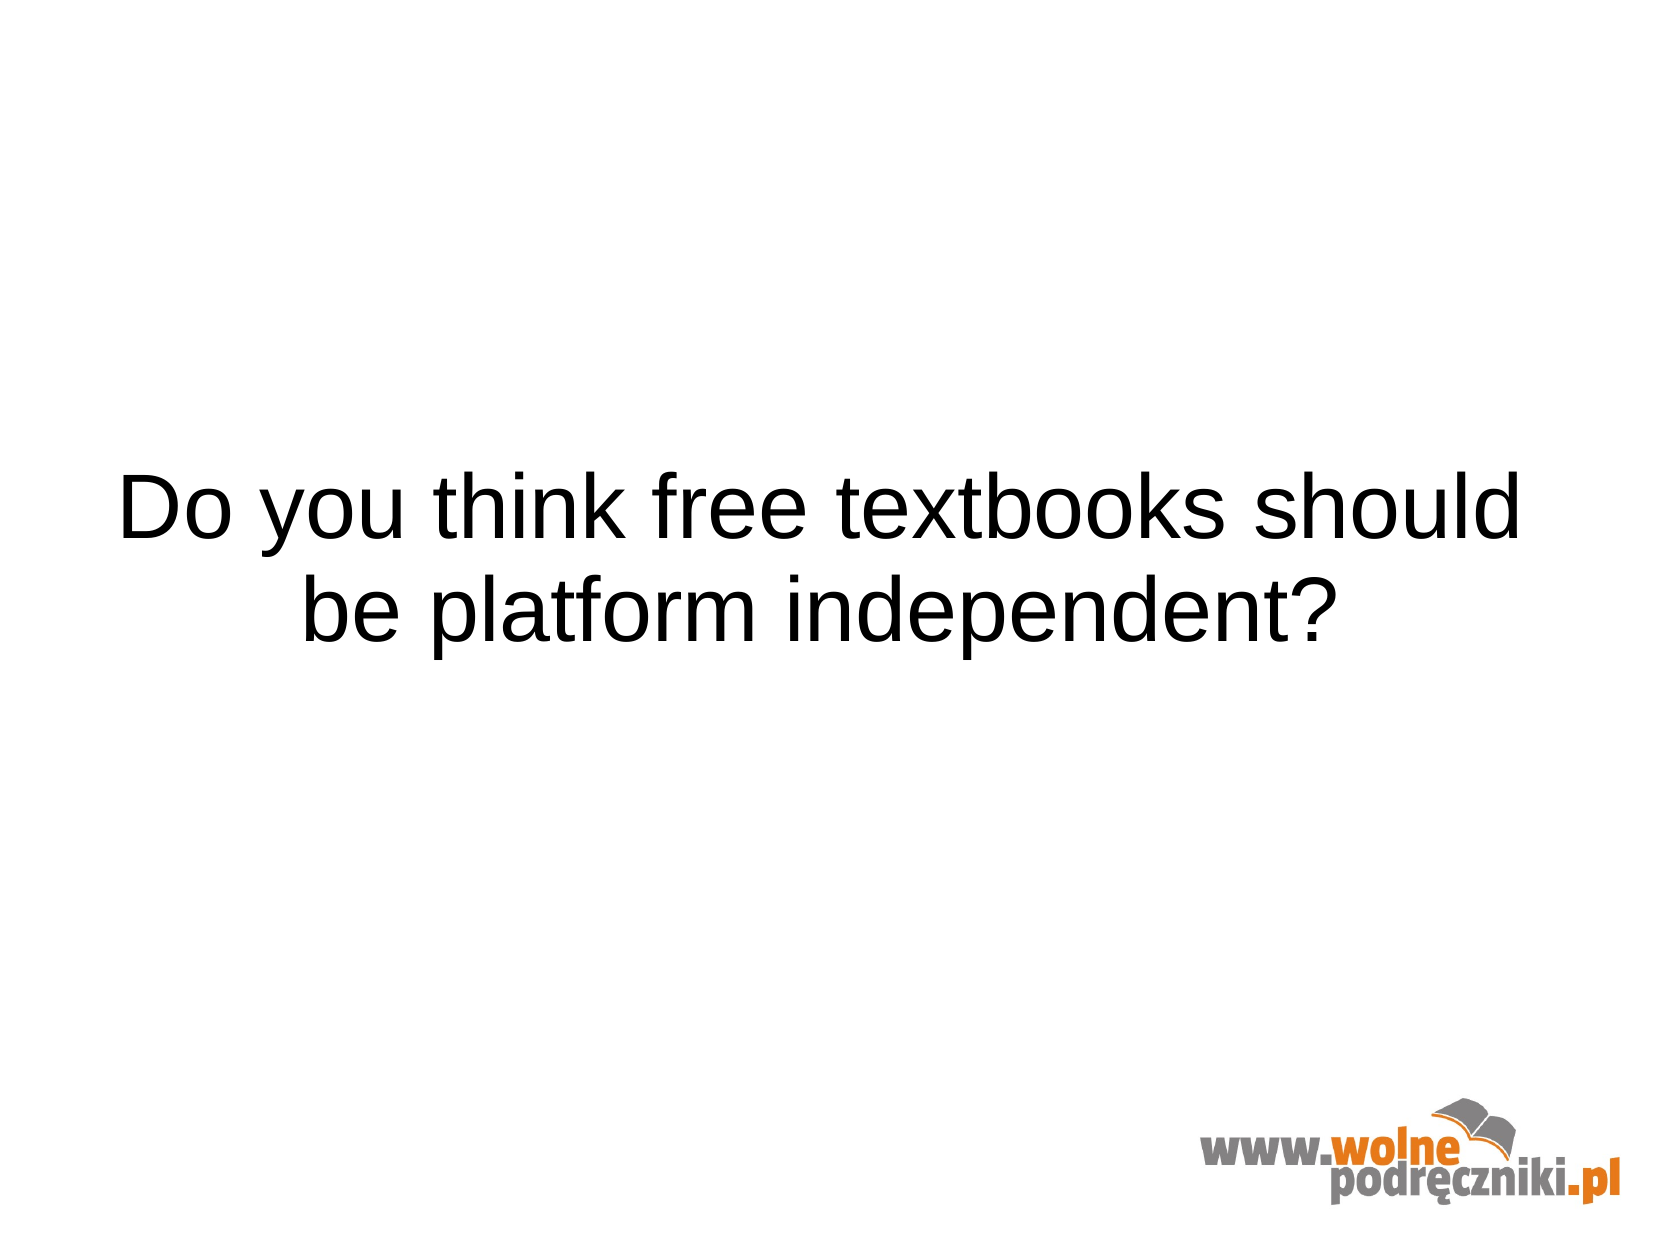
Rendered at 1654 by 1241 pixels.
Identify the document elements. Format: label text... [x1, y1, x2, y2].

picture [1198, 1092, 1625, 1211]
title Do you think free textbooks should be platform independent? [76, 422, 1565, 695]
